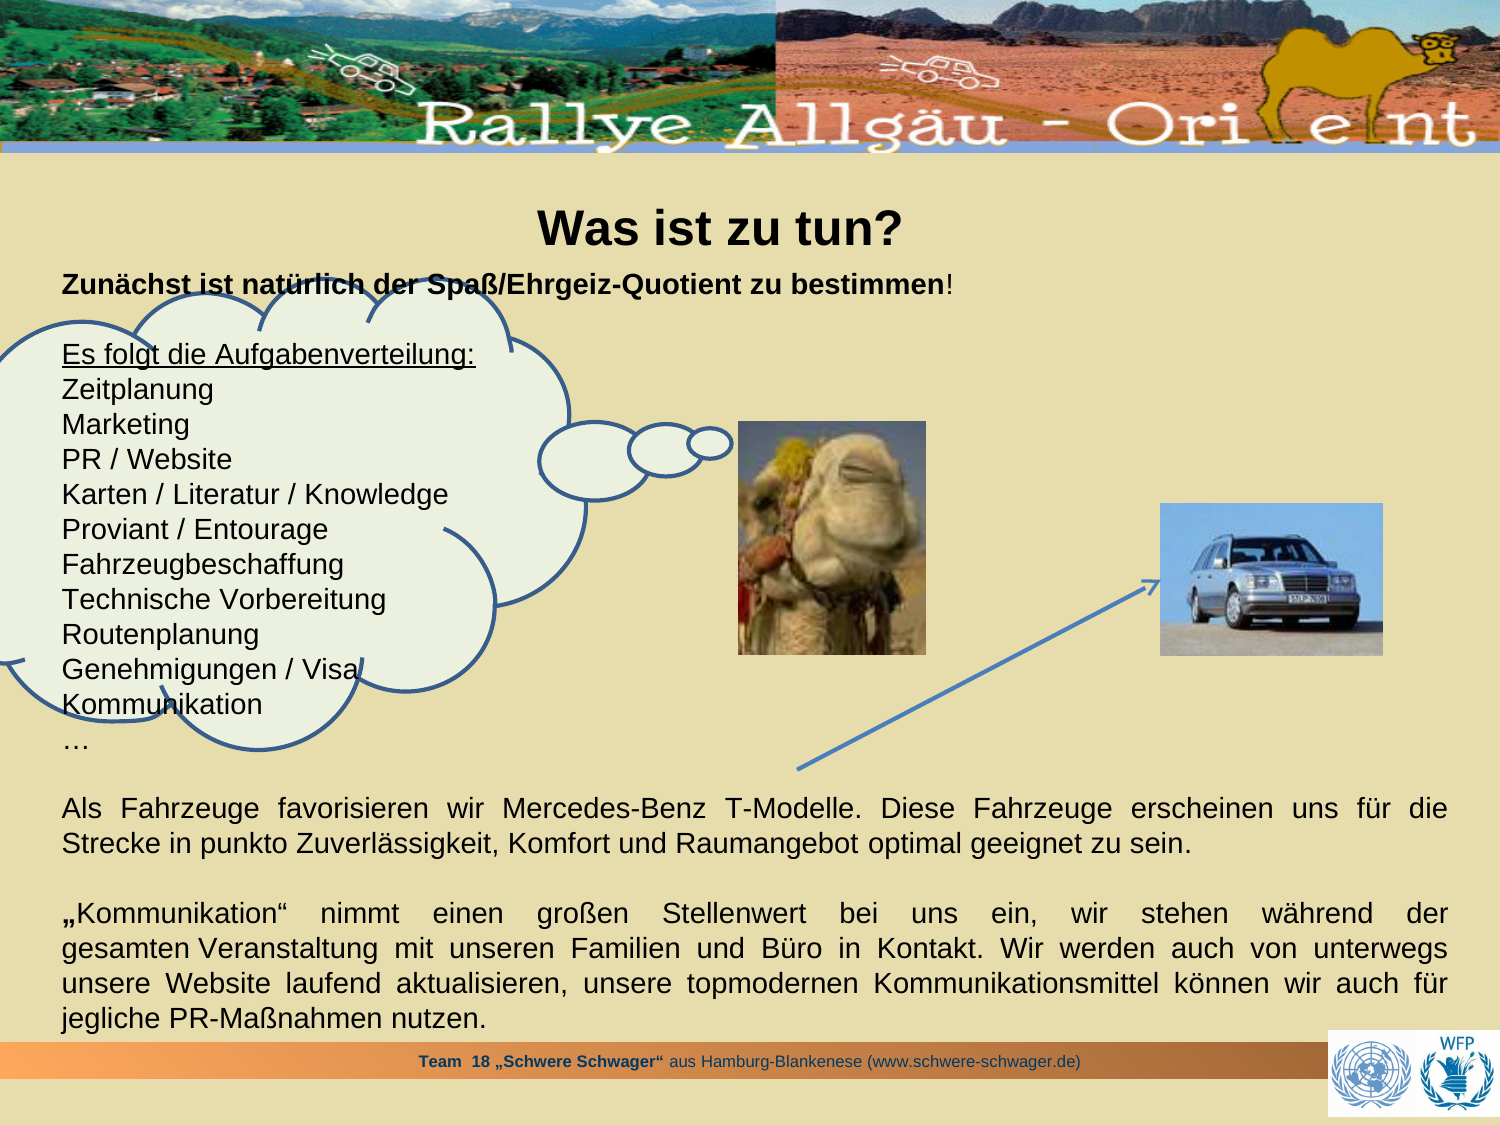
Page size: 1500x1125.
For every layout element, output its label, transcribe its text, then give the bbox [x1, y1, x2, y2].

text_box Was ist zu tun? [0, 187, 1442, 263]
picture [738, 421, 926, 655]
text_box [0, 328, 46, 704]
picture [0, 0, 1500, 153]
picture [1160, 503, 1383, 656]
picture [1328, 1030, 1500, 1117]
text_box Zunächst ist natürlich der Spaß/Ehrgeiz-Quotient zu bestimmen! Es folgt die Aufgabenverteilung: Zeitplanung Marketing PR / Website Karten / Literatur / Knowledge Proviant / Entourage Fahrzeugbeschaffung Technische Vorbereitung Routenplanung Genehmigungen / Visa Kommunikation … Als Fahrzeuge favorisieren wir Mercedes-Benz T-Modelle. Diese Fahrzeuge erscheinen uns für die Strecke in punkto Zuverlässigkeit, Komfort und Raumangebot optimal geeignet zu sein. „Kommunikation“ nimmt einen großen Stellenwert bei uns ein, wir stehen während der gesamten Veranstaltung mit unseren Familien und Büro in Kontakt. Wir werden auch von unterwegs unsere Website laufend aktualisieren, unsere topmodernen Kommunikationsmittel können wir auch für jegliche PR-Maßnahmen nutzen. [46, 257, 1465, 1043]
